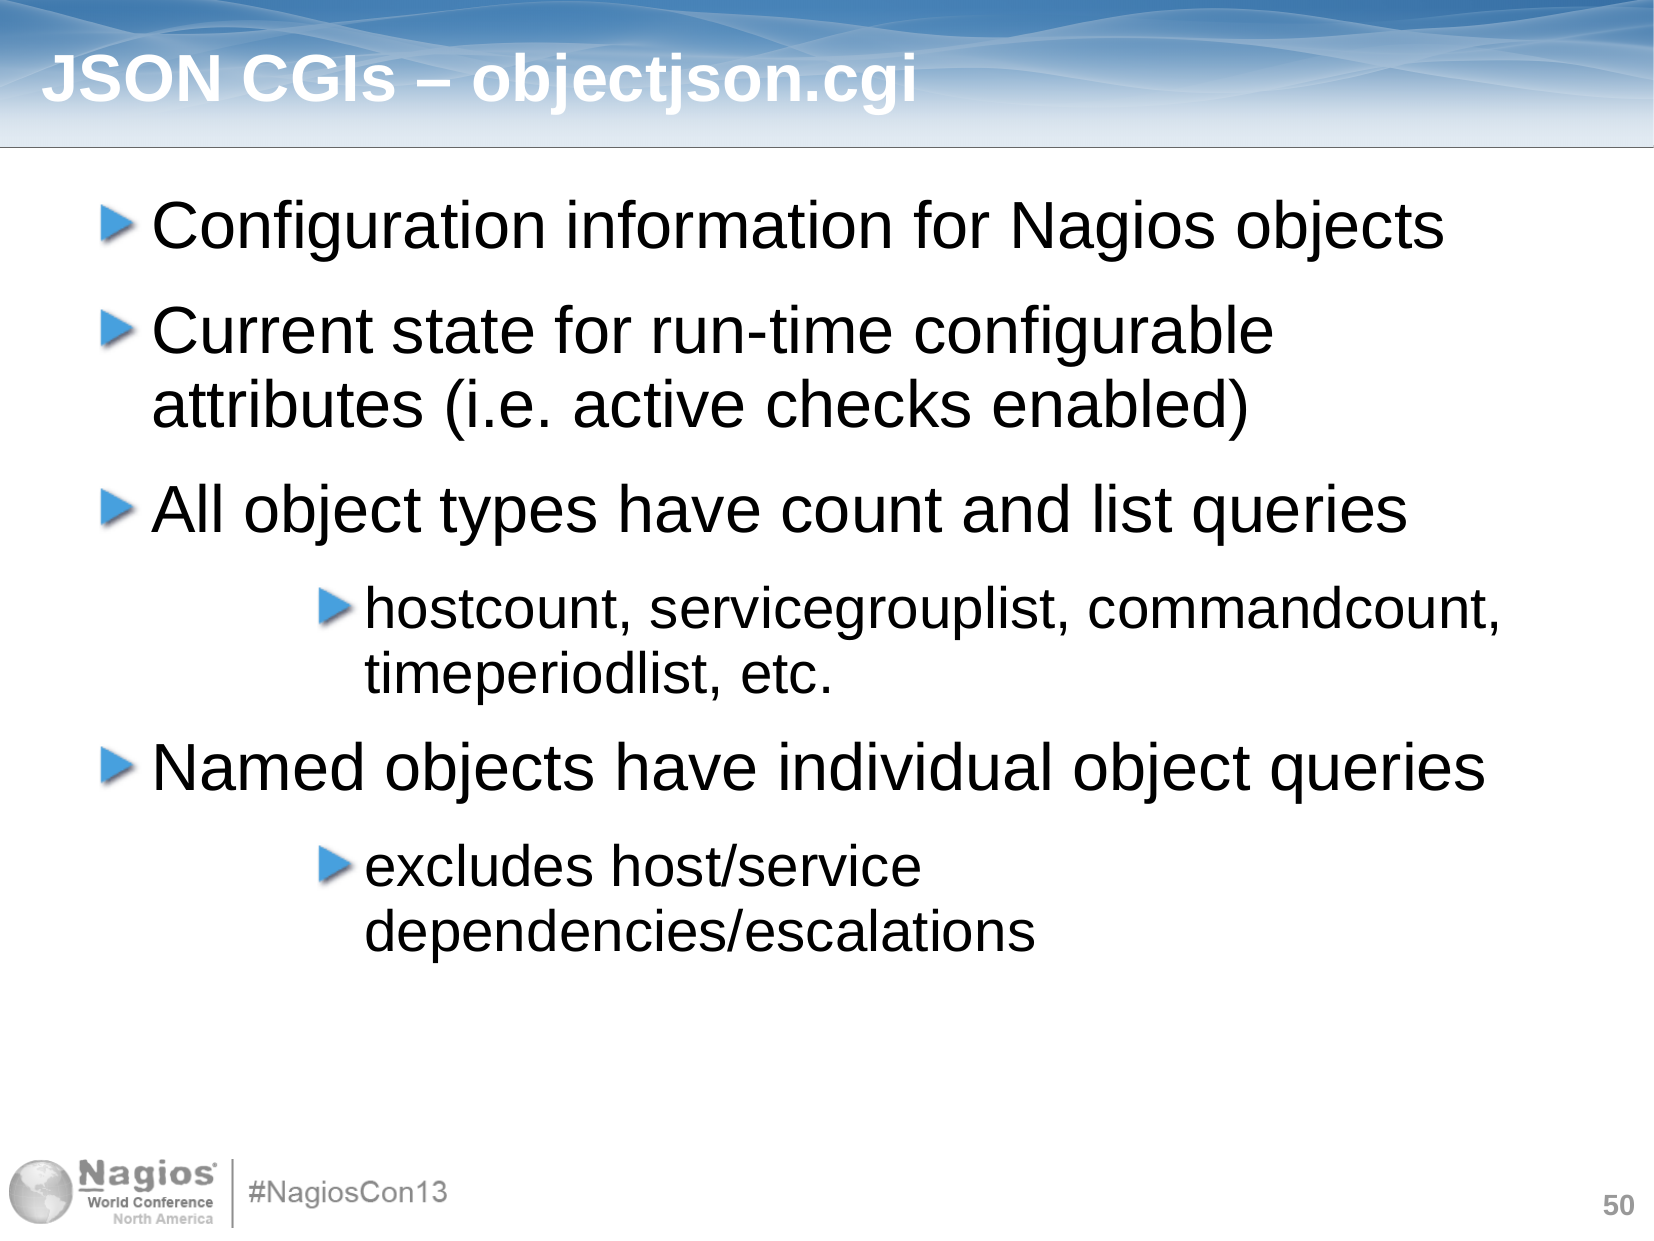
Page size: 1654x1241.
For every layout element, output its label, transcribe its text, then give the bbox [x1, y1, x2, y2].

list Configuration information for Nagios objects Current state for run-time configurable attributes (i.e. active checks enabled) All object types have count and list queries hostcount, servicegrouplist, commandcount, timeperiodlist, etc. Named objects have individual object queries excludes host/service dependencies/escalations [80, 188, 1569, 1007]
picture [9, 1159, 453, 1228]
picture [0, 0, 1654, 147]
title JSON CGIs – objectjson.cgi [41, 29, 1248, 127]
